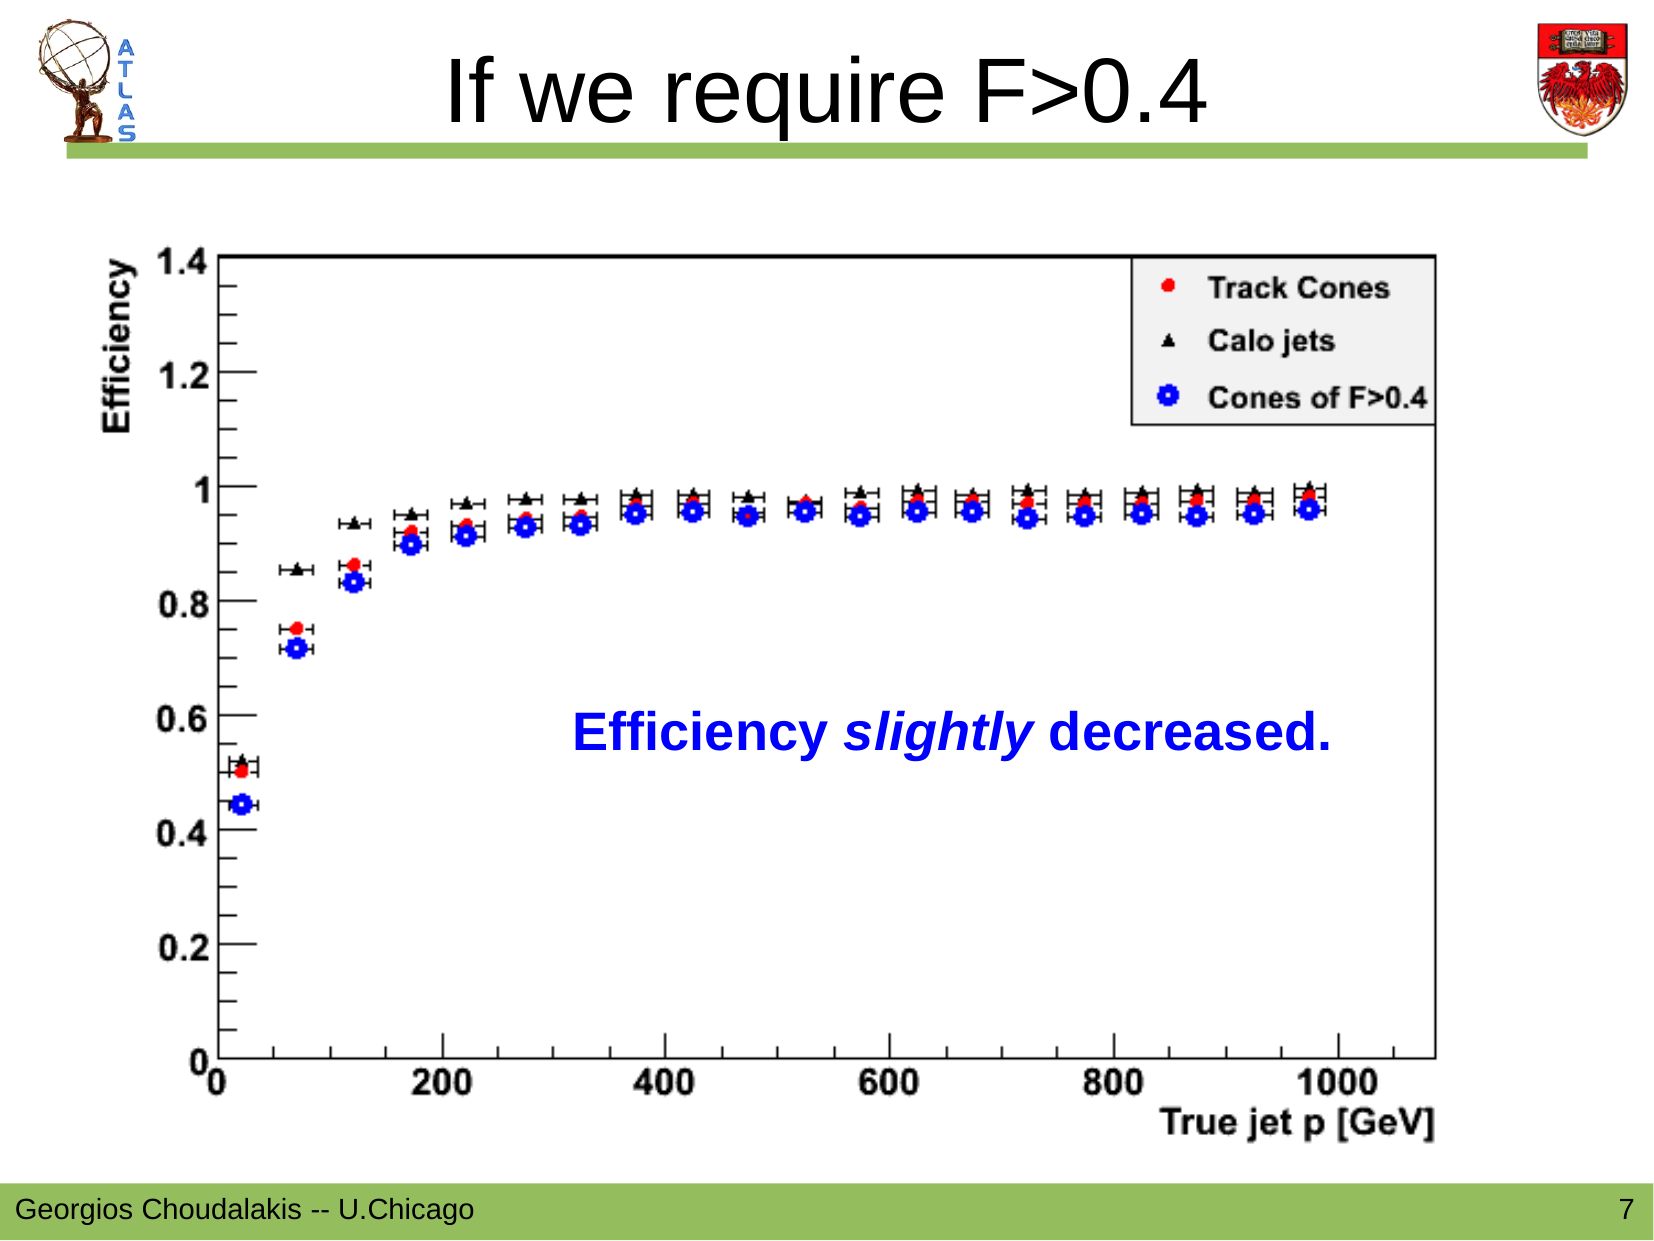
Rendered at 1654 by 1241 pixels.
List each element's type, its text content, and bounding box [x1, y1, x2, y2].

title If we require F>0.4 [82, 26, 1571, 154]
picture [1537, 23, 1629, 137]
picture [66, 180, 1589, 1157]
text_box Efficiency slightly decreased. [557, 694, 1437, 770]
picture [2, 8, 172, 155]
